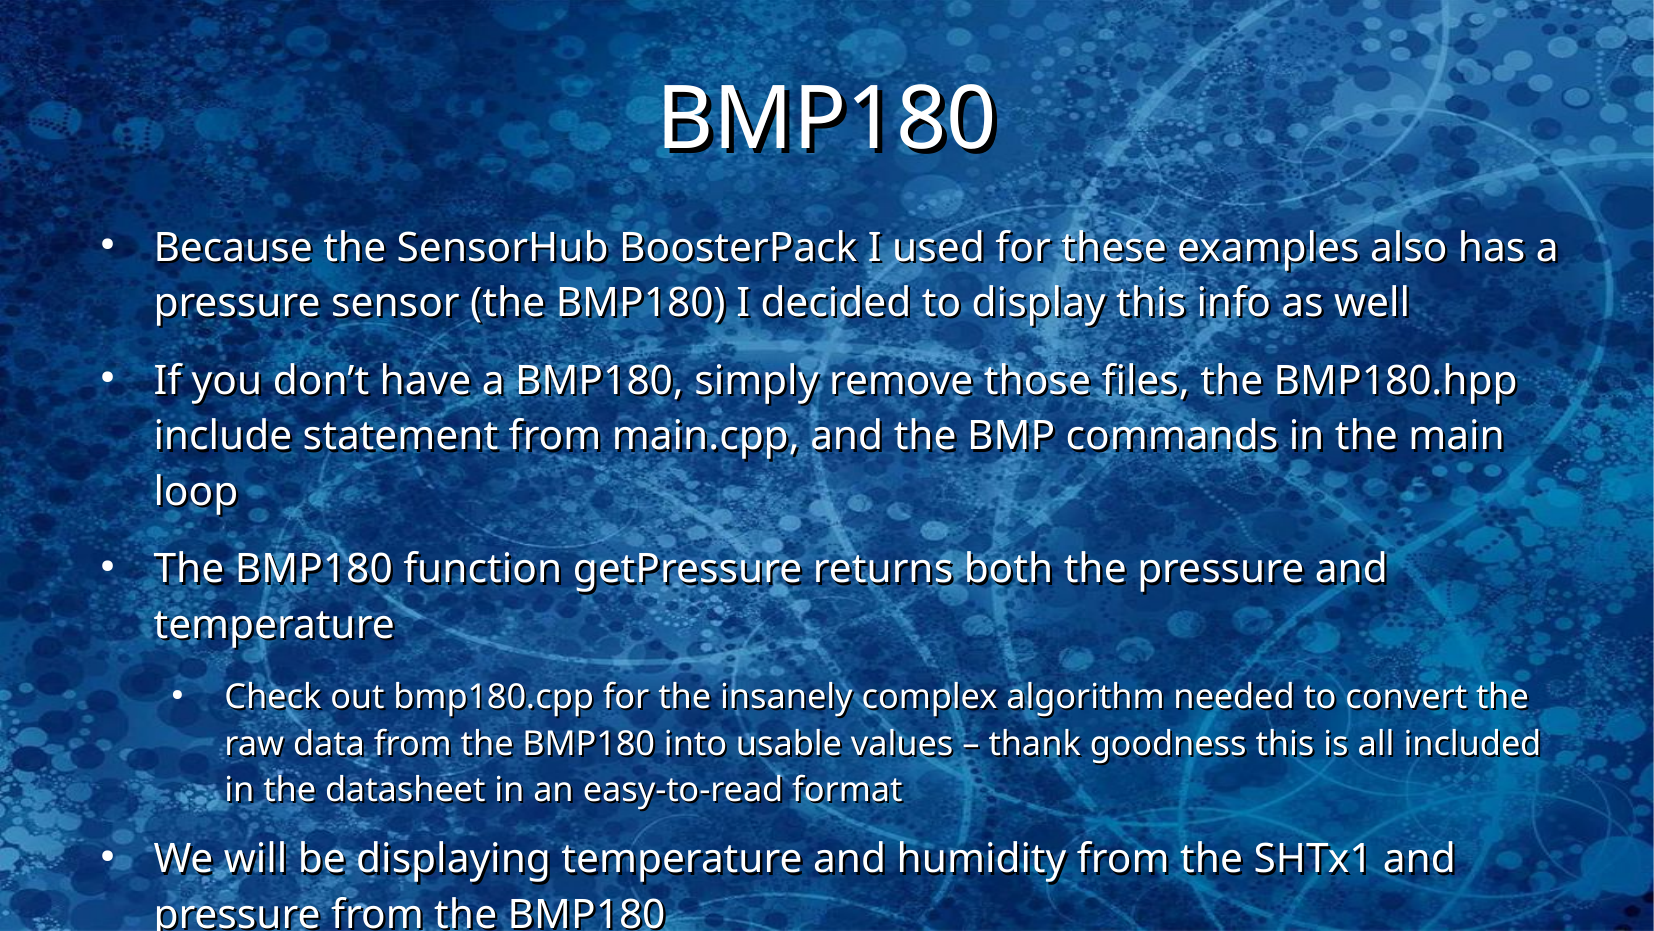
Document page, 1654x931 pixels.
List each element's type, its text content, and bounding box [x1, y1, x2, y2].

list Because the SensorHub BoosterPack I used for these examples also has a pressure sensor (the BMP180) I decided to display this info as well If you don’t have a BMP180, simply remove those files, the BMP180.hpp include statement from main.cpp, and the BMP commands in the main loop The BMP180 function getPressure returns both the pressure and temperature Check out bmp180.cpp for the insanely complex algorithm needed to convert the raw data from the BMP180 into usable values – thank goodness this is all included in the datasheet in an easy-to-read format We will be displaying temperature and humidity from the SHTx1 and pressure from the BMP180 [82, 217, 1571, 758]
picture [162, 911, 172, 925]
title BMP180 [82, 37, 1571, 193]
picture [0, 0, 1654, 931]
